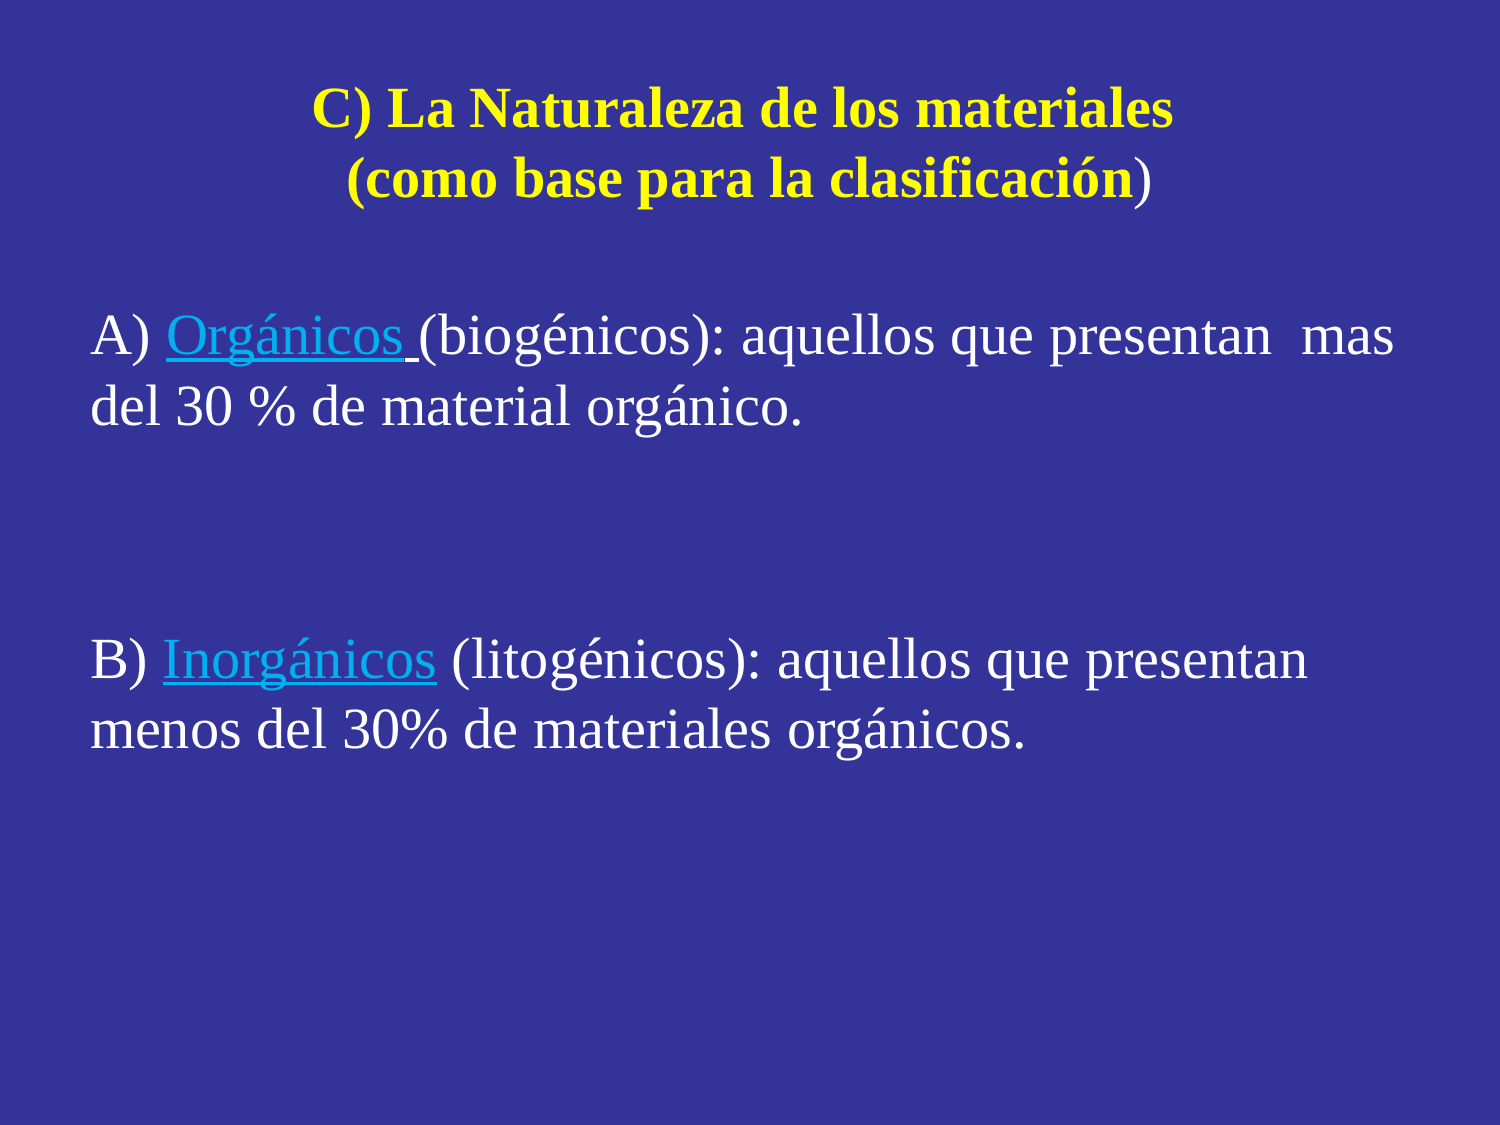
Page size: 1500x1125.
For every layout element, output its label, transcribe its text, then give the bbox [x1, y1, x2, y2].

text_box C) La Naturaleza de los materiales (como base para la clasificación) [75, 45, 1426, 233]
text_box A) Orgánicos (biogénicos): aquellos que presentan mas del 30 % de material orgánico. B) Inorgánicos (litogénicos): aquellos que presentan menos del 30% de materiales orgánicos. [75, 289, 1426, 1032]
